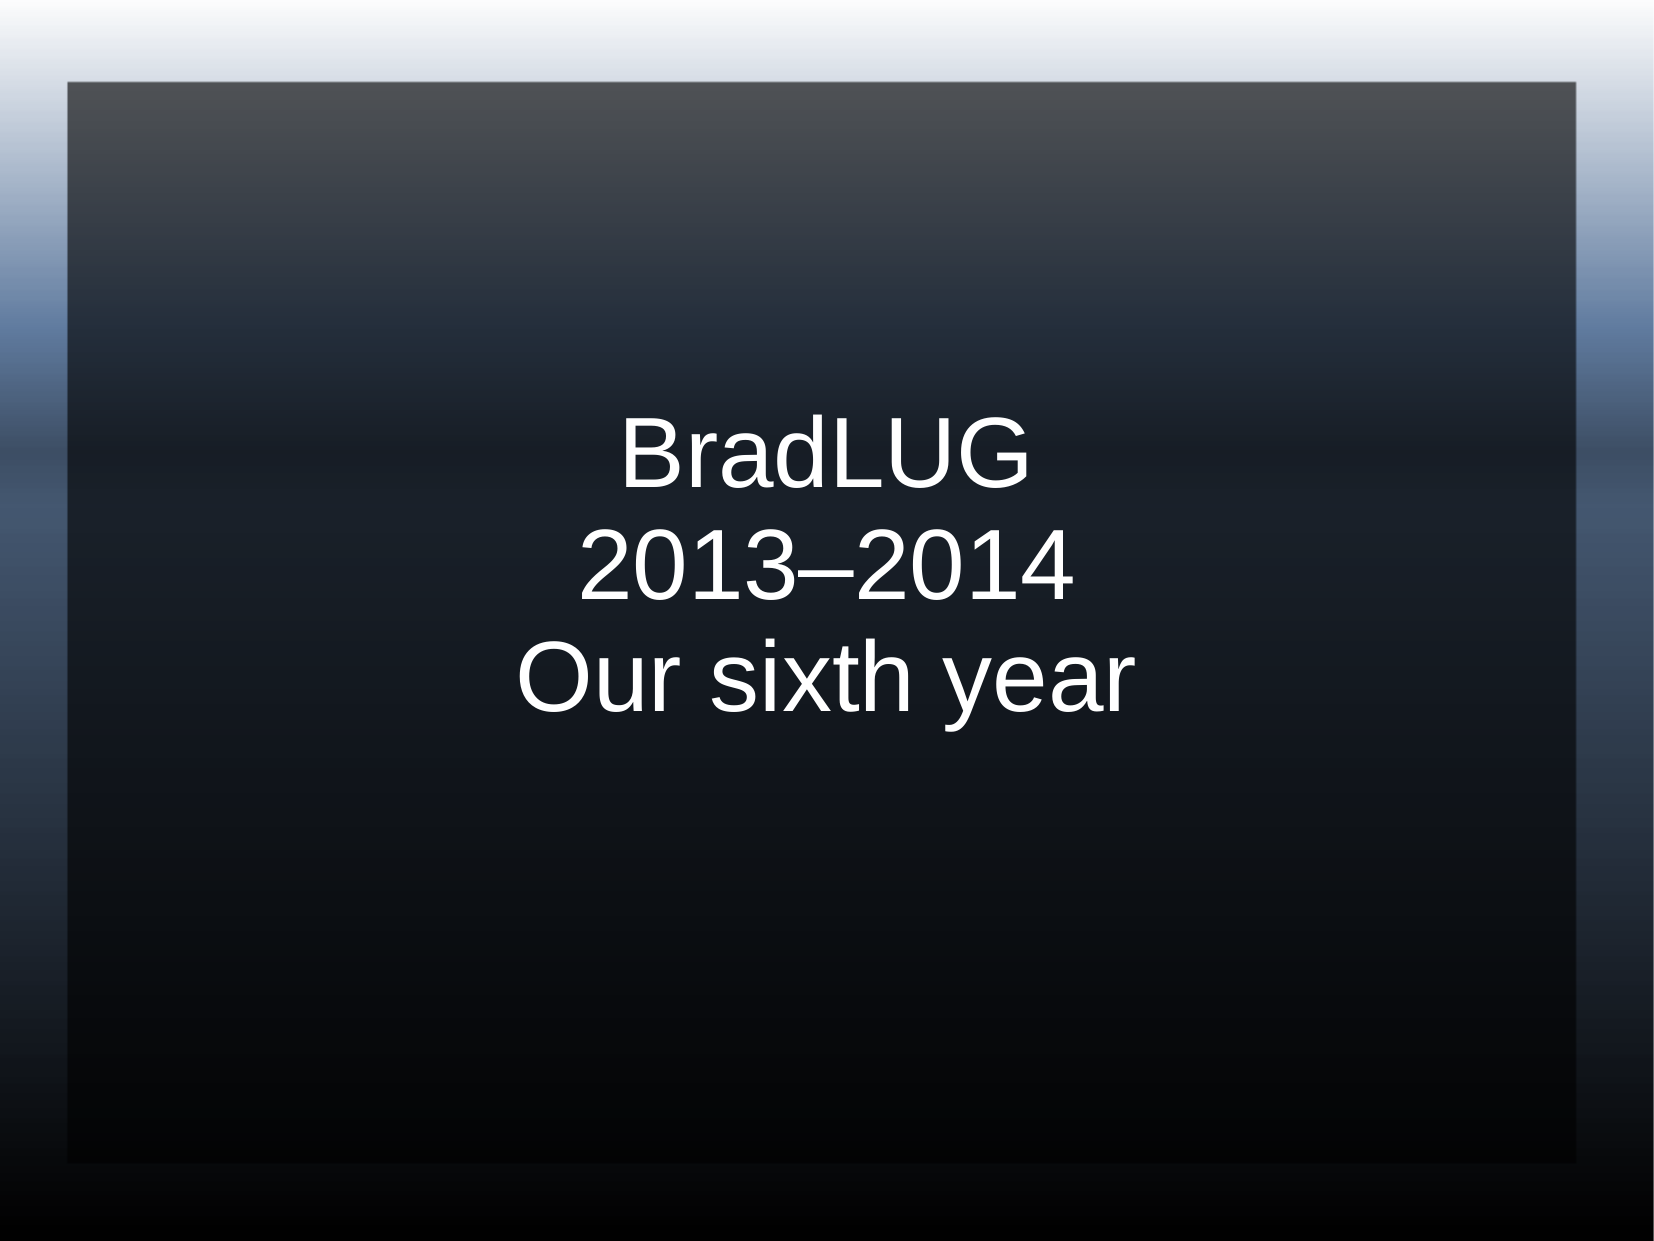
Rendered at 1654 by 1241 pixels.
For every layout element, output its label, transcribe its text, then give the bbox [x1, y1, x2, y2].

picture [0, 0, 1654, 1241]
subtitle BradLUG 2013–2014 Our sixth year [82, 84, 1571, 1105]
